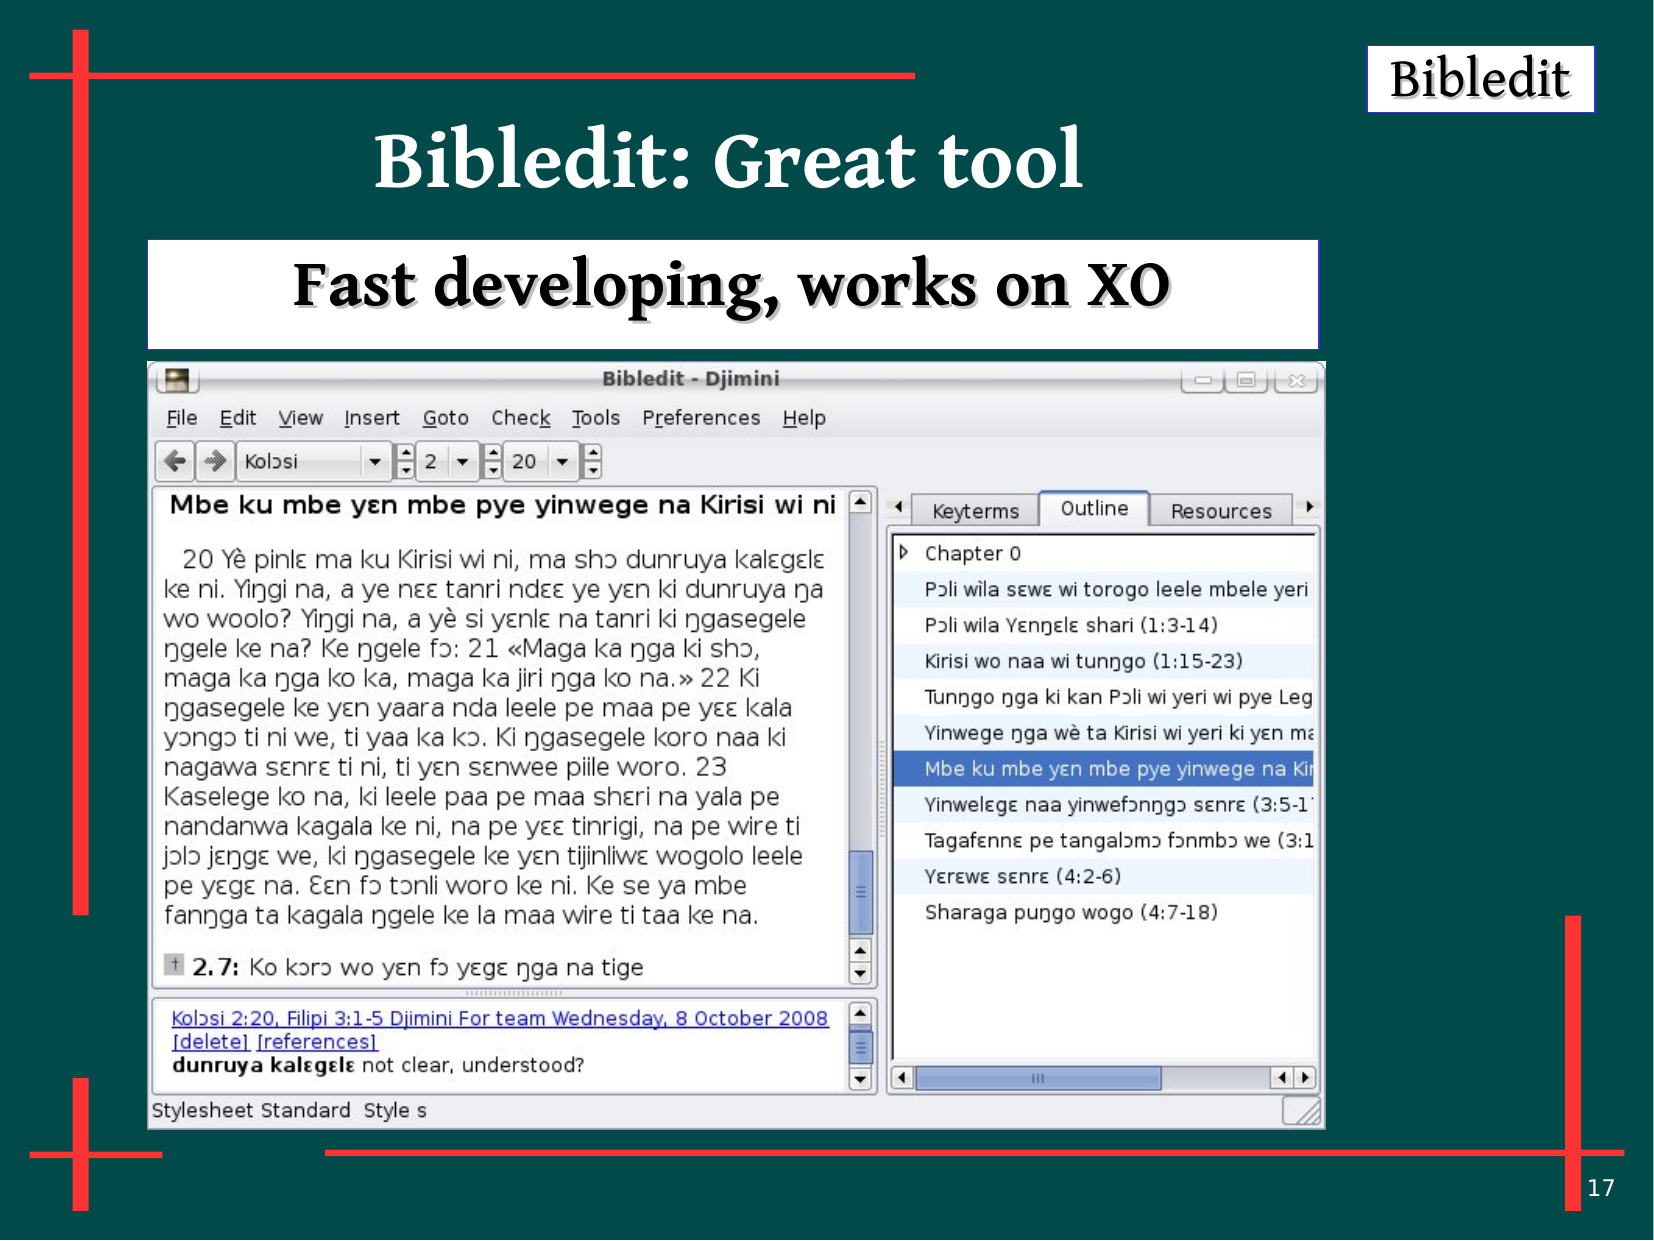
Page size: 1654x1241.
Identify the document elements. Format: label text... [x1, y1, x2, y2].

picture [147, 361, 1326, 1130]
text_box Bibledit [1367, 45, 1595, 113]
text_box Fast developing, works on XO [147, 239, 1319, 350]
title Bibledit: Great tool [130, 97, 1329, 228]
